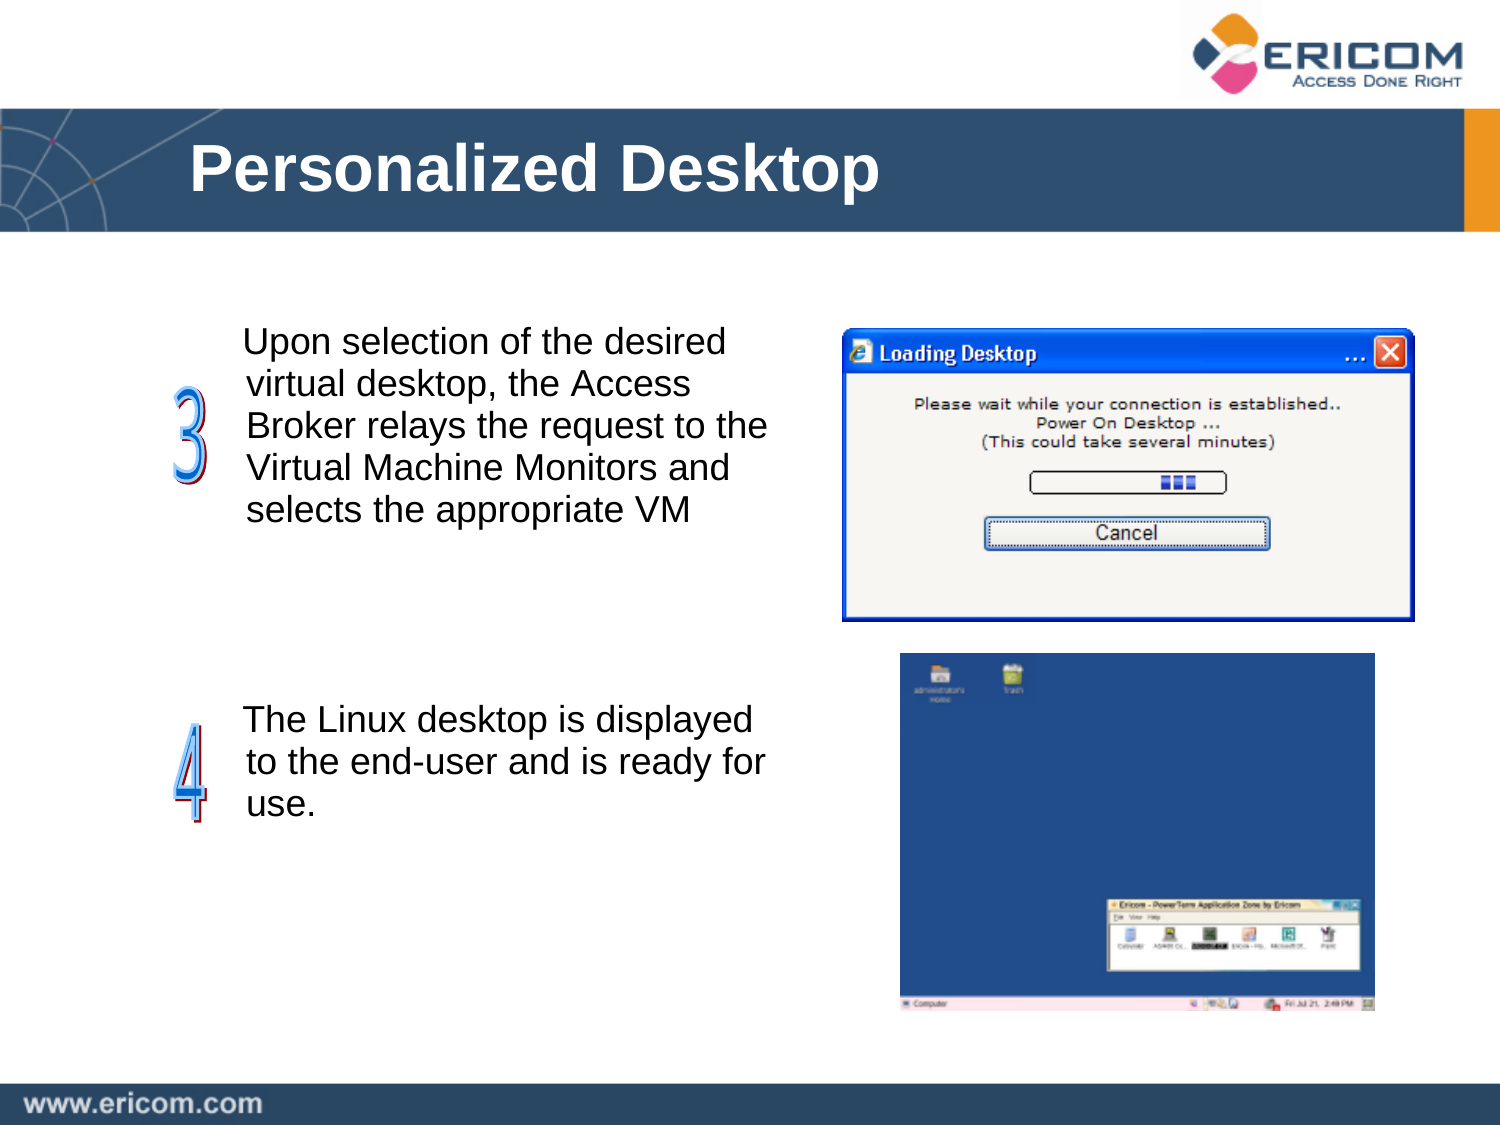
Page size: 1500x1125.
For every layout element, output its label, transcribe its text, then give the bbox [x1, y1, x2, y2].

text_box 4 [174, 724, 204, 819]
text_box 3 [174, 387, 204, 482]
picture [0, 0, 1500, 1125]
list Upon selection of the desired virtual desktop, the Access Broker relays the request to the Virtual Machine Monitors and selects the appropriate VM The Linux desktop is displayed to the end-user and is ready for use. [174, 312, 794, 988]
title Personalized Desktop [174, 74, 1438, 263]
